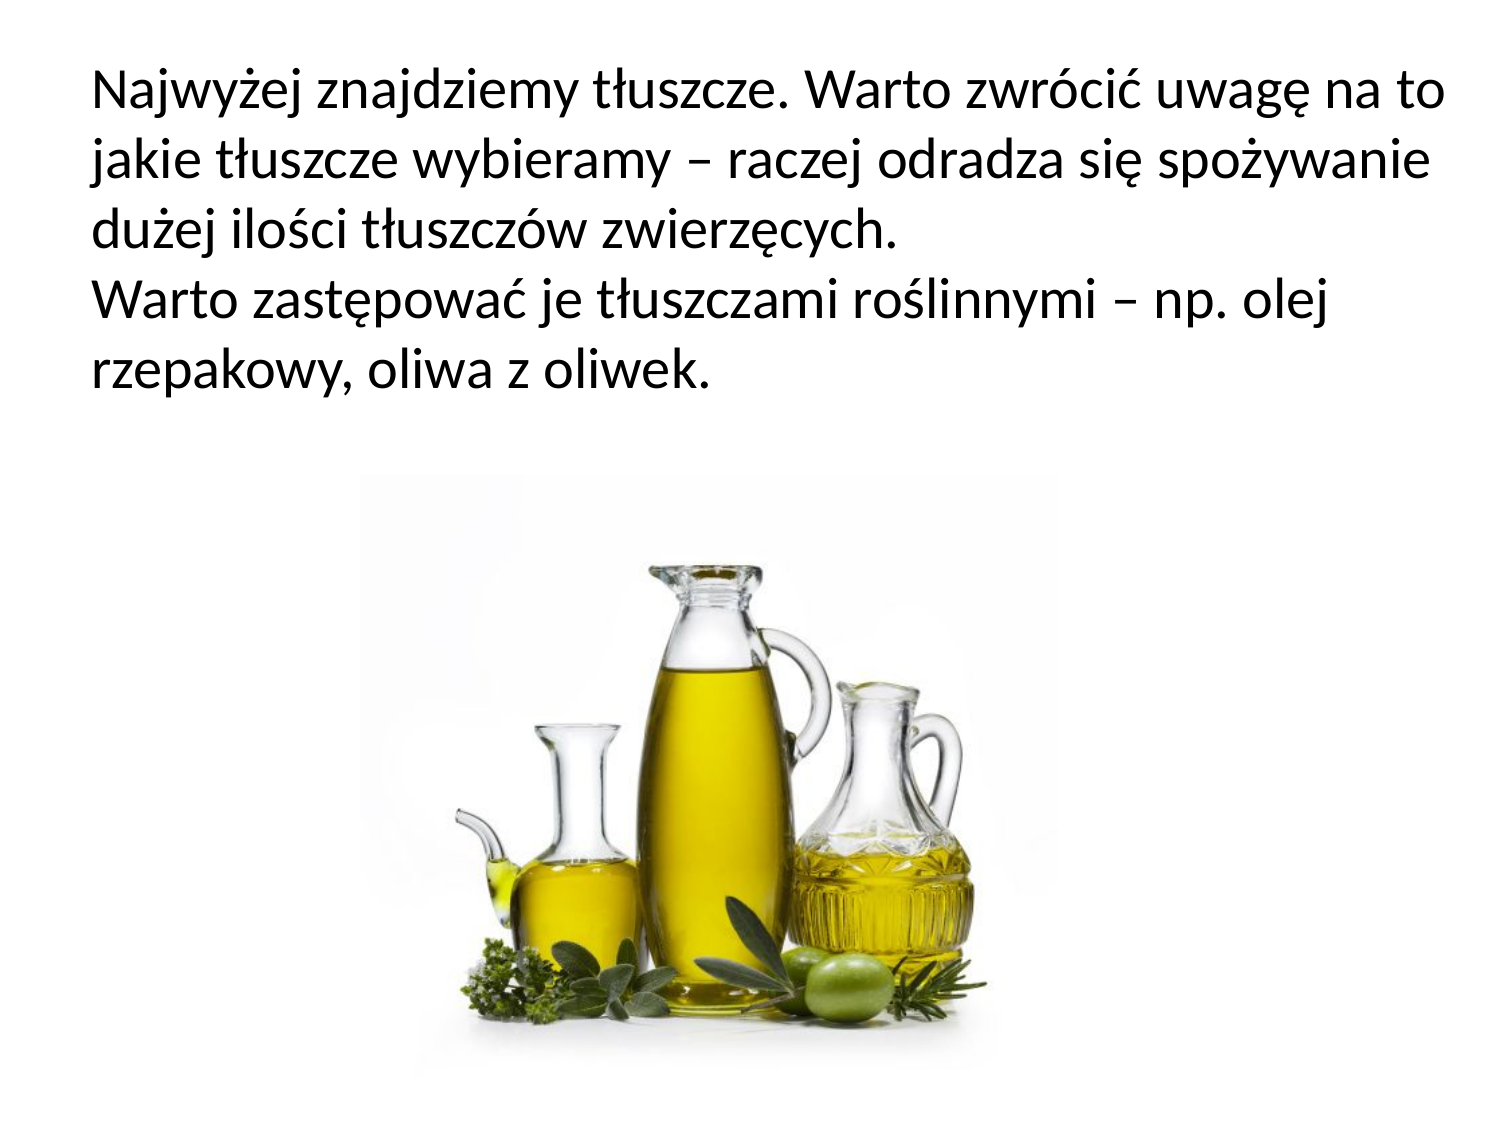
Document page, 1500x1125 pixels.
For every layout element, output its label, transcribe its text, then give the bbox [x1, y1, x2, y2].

picture [360, 454, 1058, 1125]
text_box Najwyżej znajdziemy tłuszcze. Warto zwrócić uwagę na to jakie tłuszcze wybieramy – raczej odradza się spożywanie dużej ilości tłuszczów zwierzęcych. Warto zastępować je tłuszczami roślinnymi – np. olej rzepakowy, oliwa z oliwek. [76, 42, 1471, 408]
